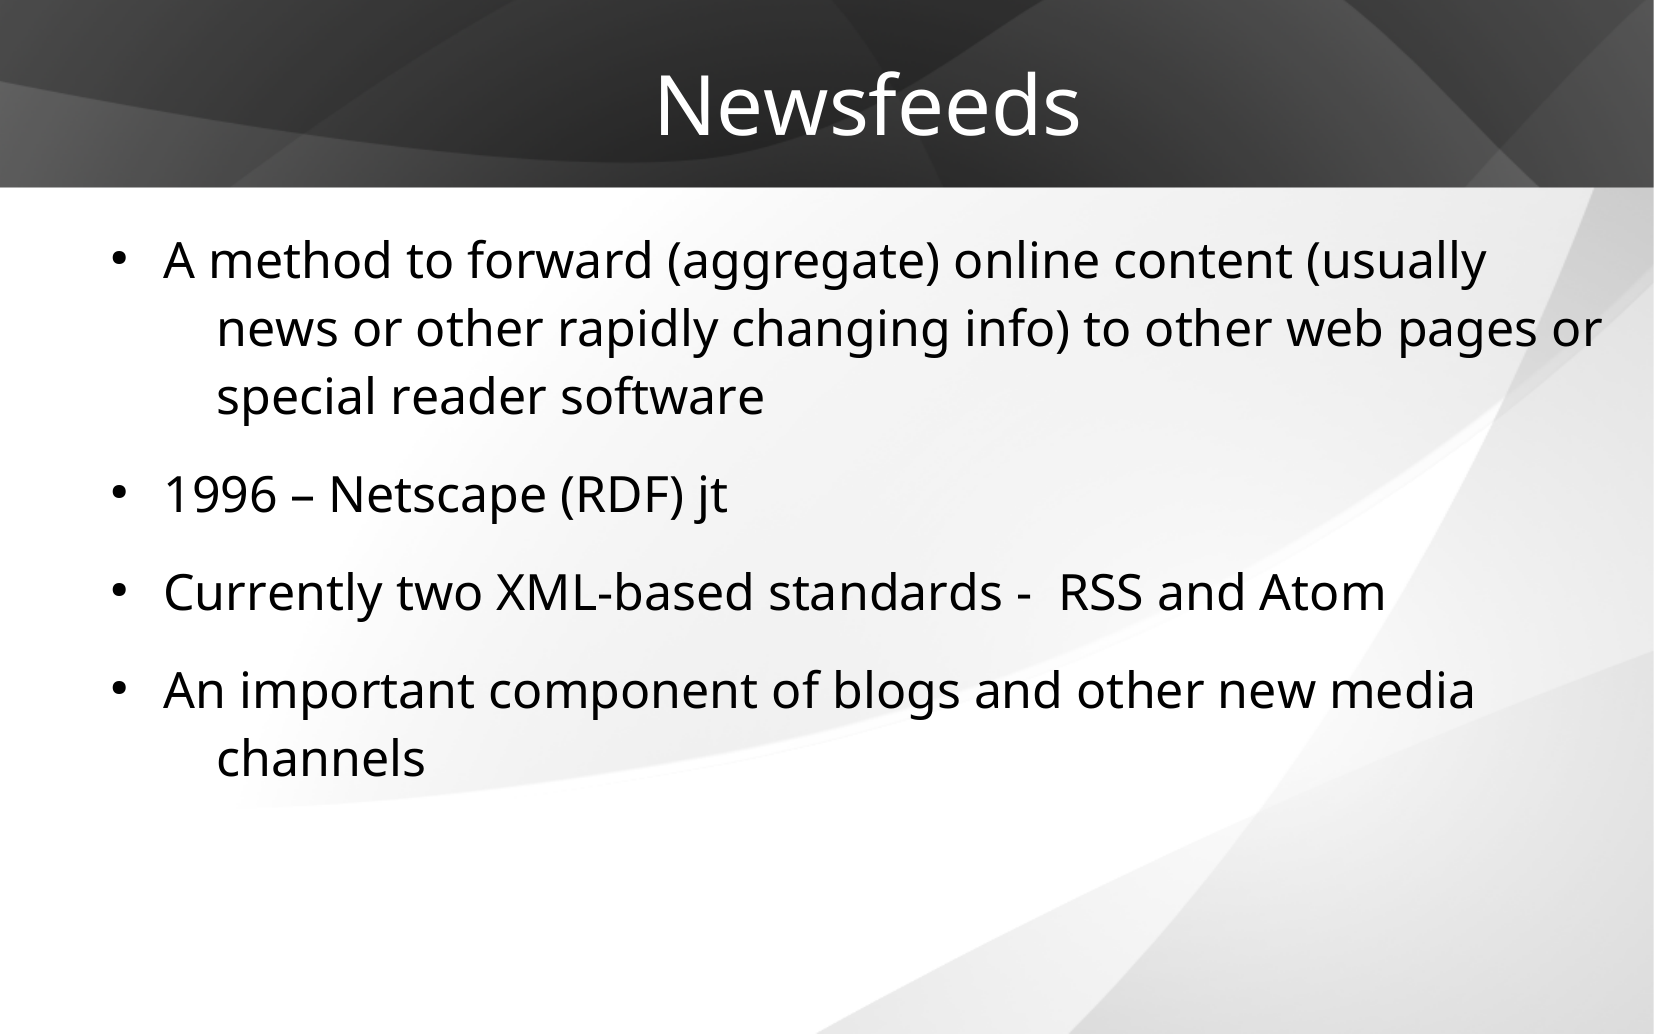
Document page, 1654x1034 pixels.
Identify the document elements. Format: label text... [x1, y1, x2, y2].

picture [0, 0, 1654, 1034]
title Newsfeeds [124, 0, 1613, 208]
list A method to forward (aggregate) online content (usually news or other rapidly changing info) to other web pages or special reader software 1996 – Netscape (RDF) jt Currently two XML-based standards - RSS and Atom An important component of blogs and other new media channels [75, 225, 1613, 1013]
